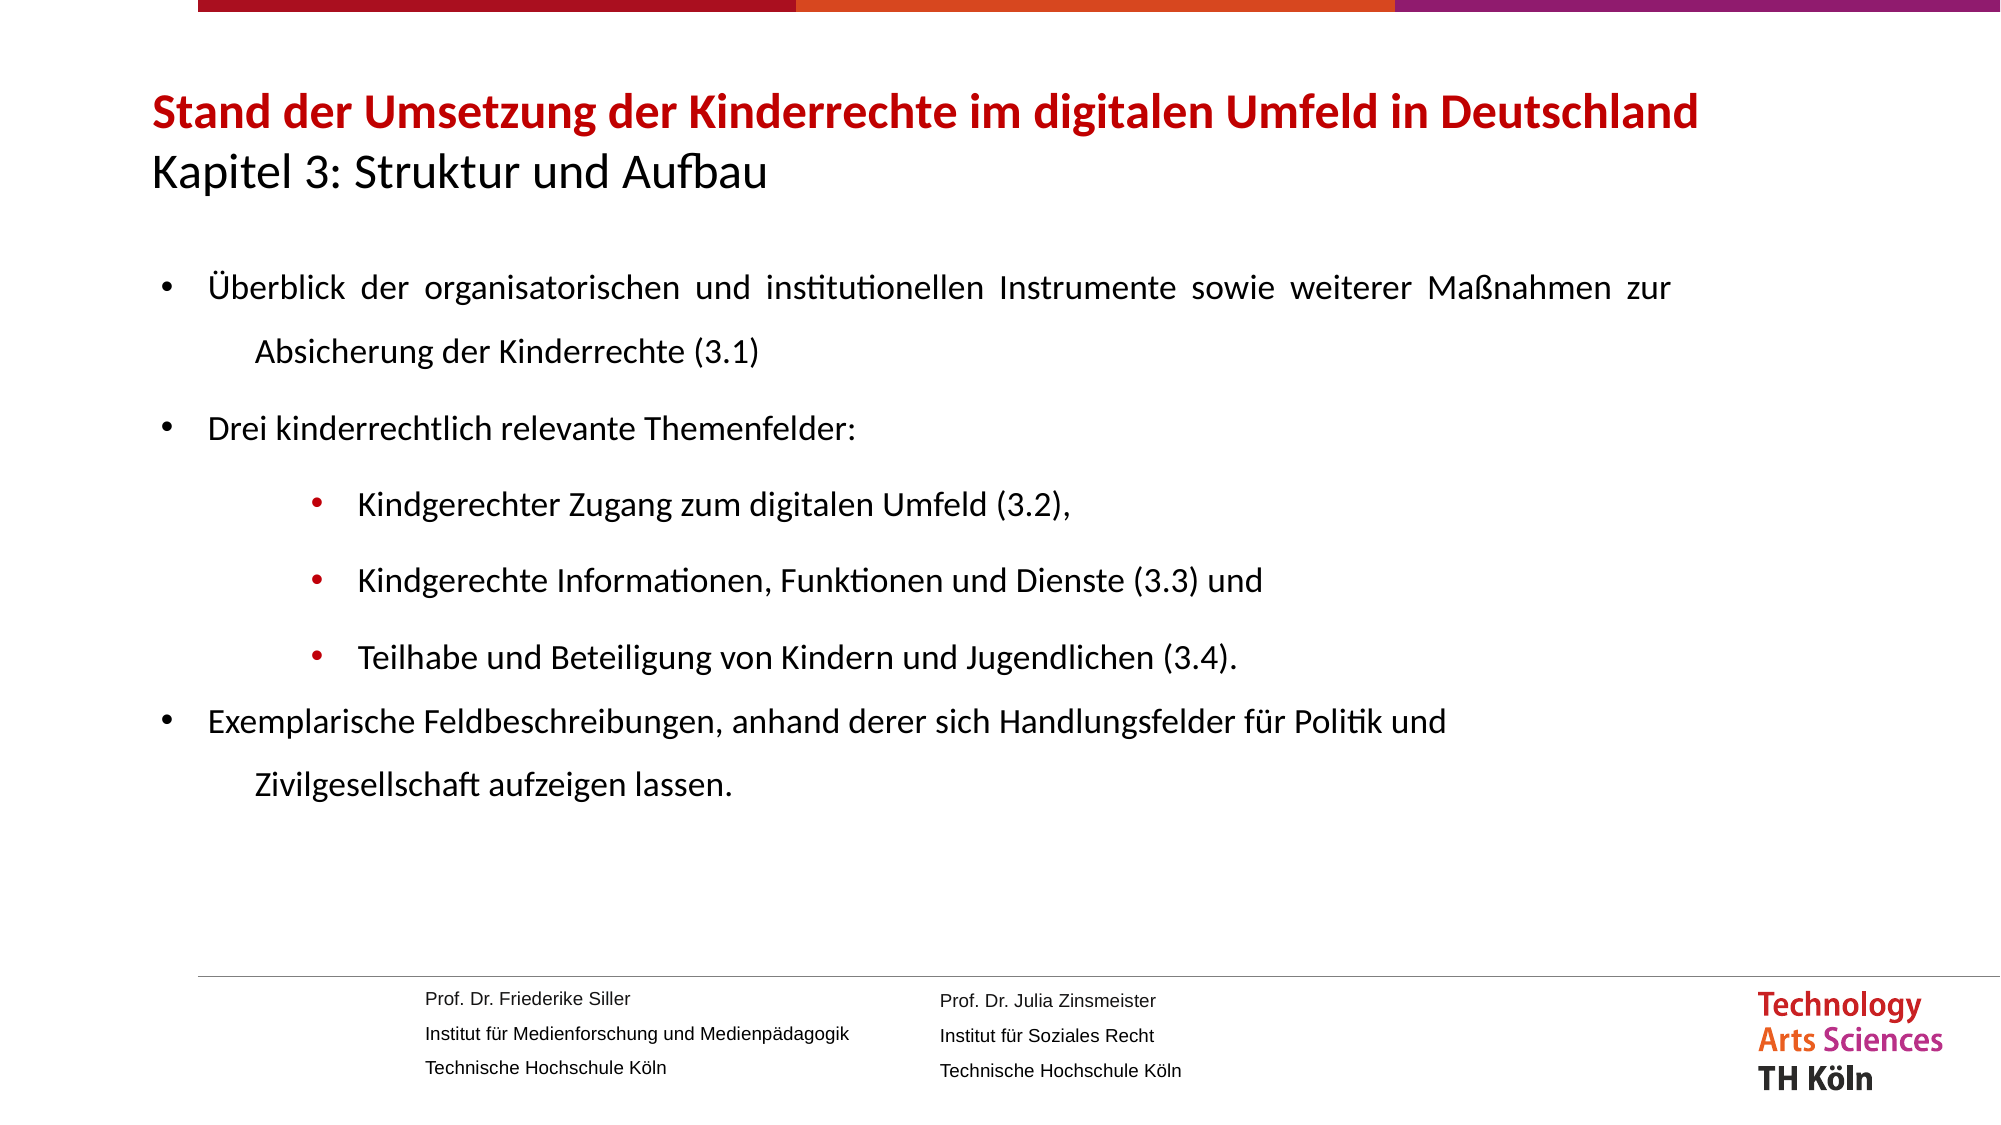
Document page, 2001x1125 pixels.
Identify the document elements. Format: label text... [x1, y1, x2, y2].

title Stand der Umsetzung der Kinderrechte im digitalen Umfeld in Deutschland Kapitel 3: Struktur und Aufbau [137, 70, 1913, 208]
list Überblick der organisatorischen und institutionellen Instrumente sowie weiterer Maßnahmen zur Absicherung der Kinderrechte (3.1) Drei kinderrechtlich relevante Themenfelder: Kindgerechter Zugang zum digitalen Umfeld (3.2), Kindgerechte Informationen, Funktionen und Dienste (3.3) und Teilhabe und Beteiligung von Kindern und Jugendlichen (3.4). Exemplarische Feldbeschreibungen, anhand derer sich Handlungsfelder für Politik und Zivilgesellschaft aufzeigen lassen. [160, 243, 1674, 958]
